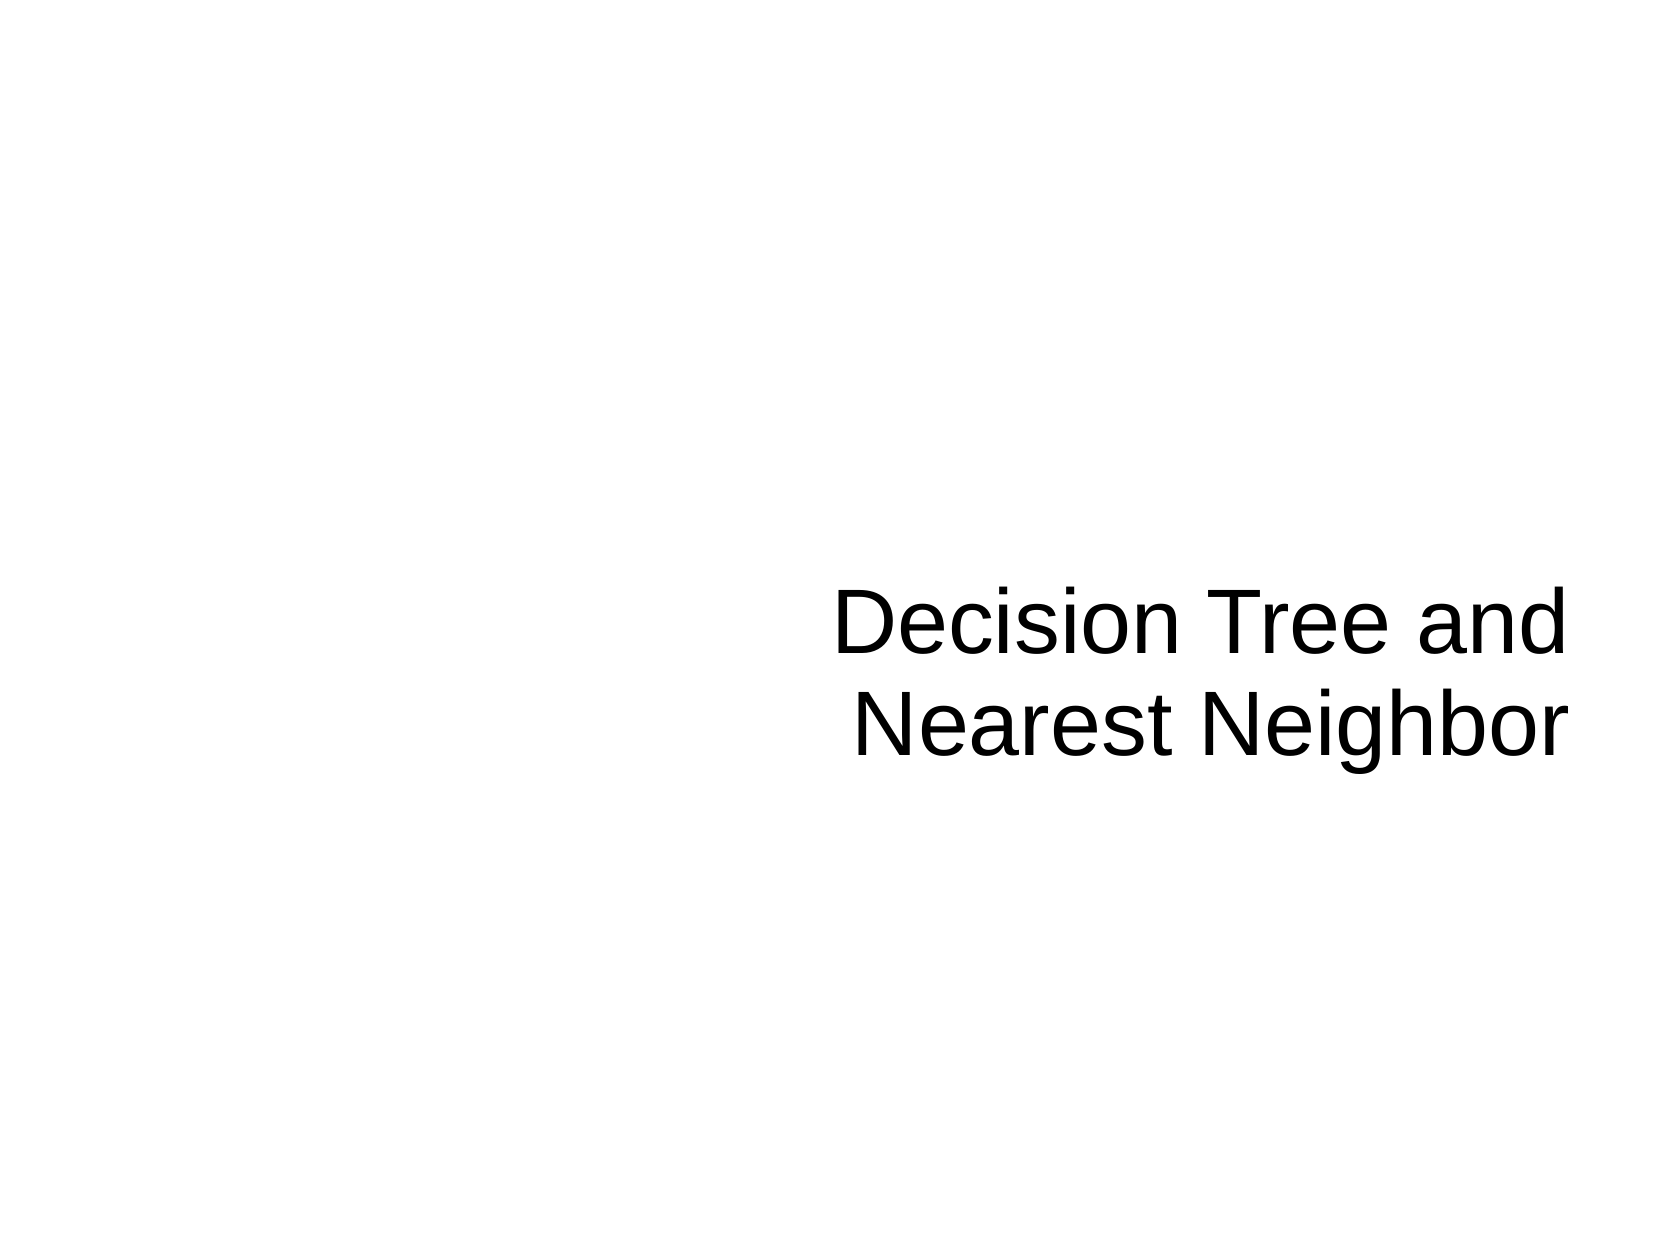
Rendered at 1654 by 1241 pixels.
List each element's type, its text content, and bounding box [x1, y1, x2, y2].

title Decision Tree and Nearest Neighbor [82, 569, 1571, 777]
